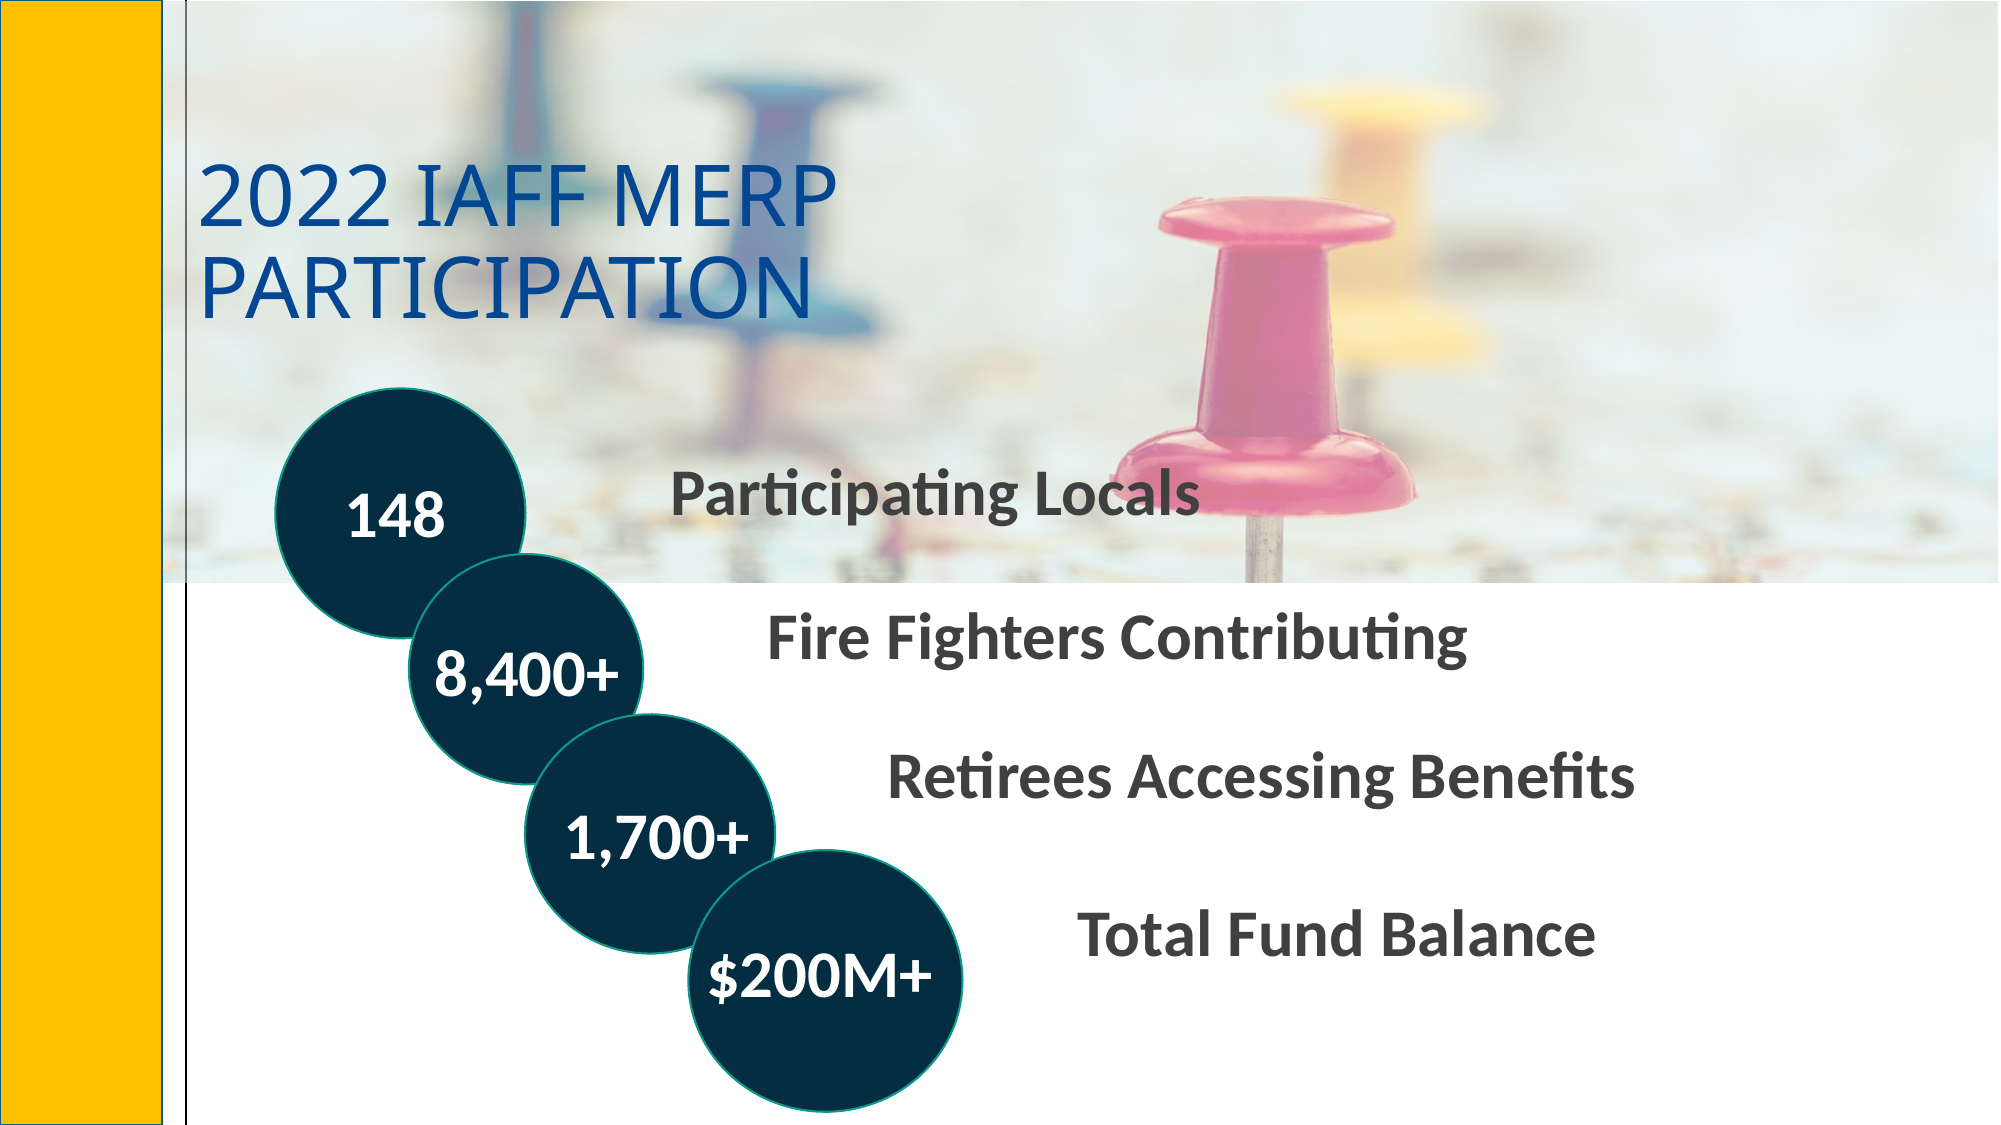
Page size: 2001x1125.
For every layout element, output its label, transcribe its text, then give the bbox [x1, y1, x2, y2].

text_box 8,400+ [419, 621, 676, 718]
title 2022 IAFF MERP Participation [198, 14, 1165, 475]
text_box 1,700+ [548, 784, 805, 881]
text_box [694, 1020, 957, 1112]
text_box Retirees Accessing Benefits [872, 724, 1772, 821]
text_box Fire Fighters Contributing [752, 585, 1709, 682]
text_box Total Fund Balance [1062, 882, 1962, 979]
text_box Participating Locals [655, 441, 1303, 538]
picture [164, 1, 1998, 583]
text_box 148 [329, 463, 472, 560]
text_box $200M+ [691, 923, 966, 1020]
text_box [275, 475, 633, 717]
text_box [419, 716, 949, 954]
text_box [0, 0, 162, 1125]
